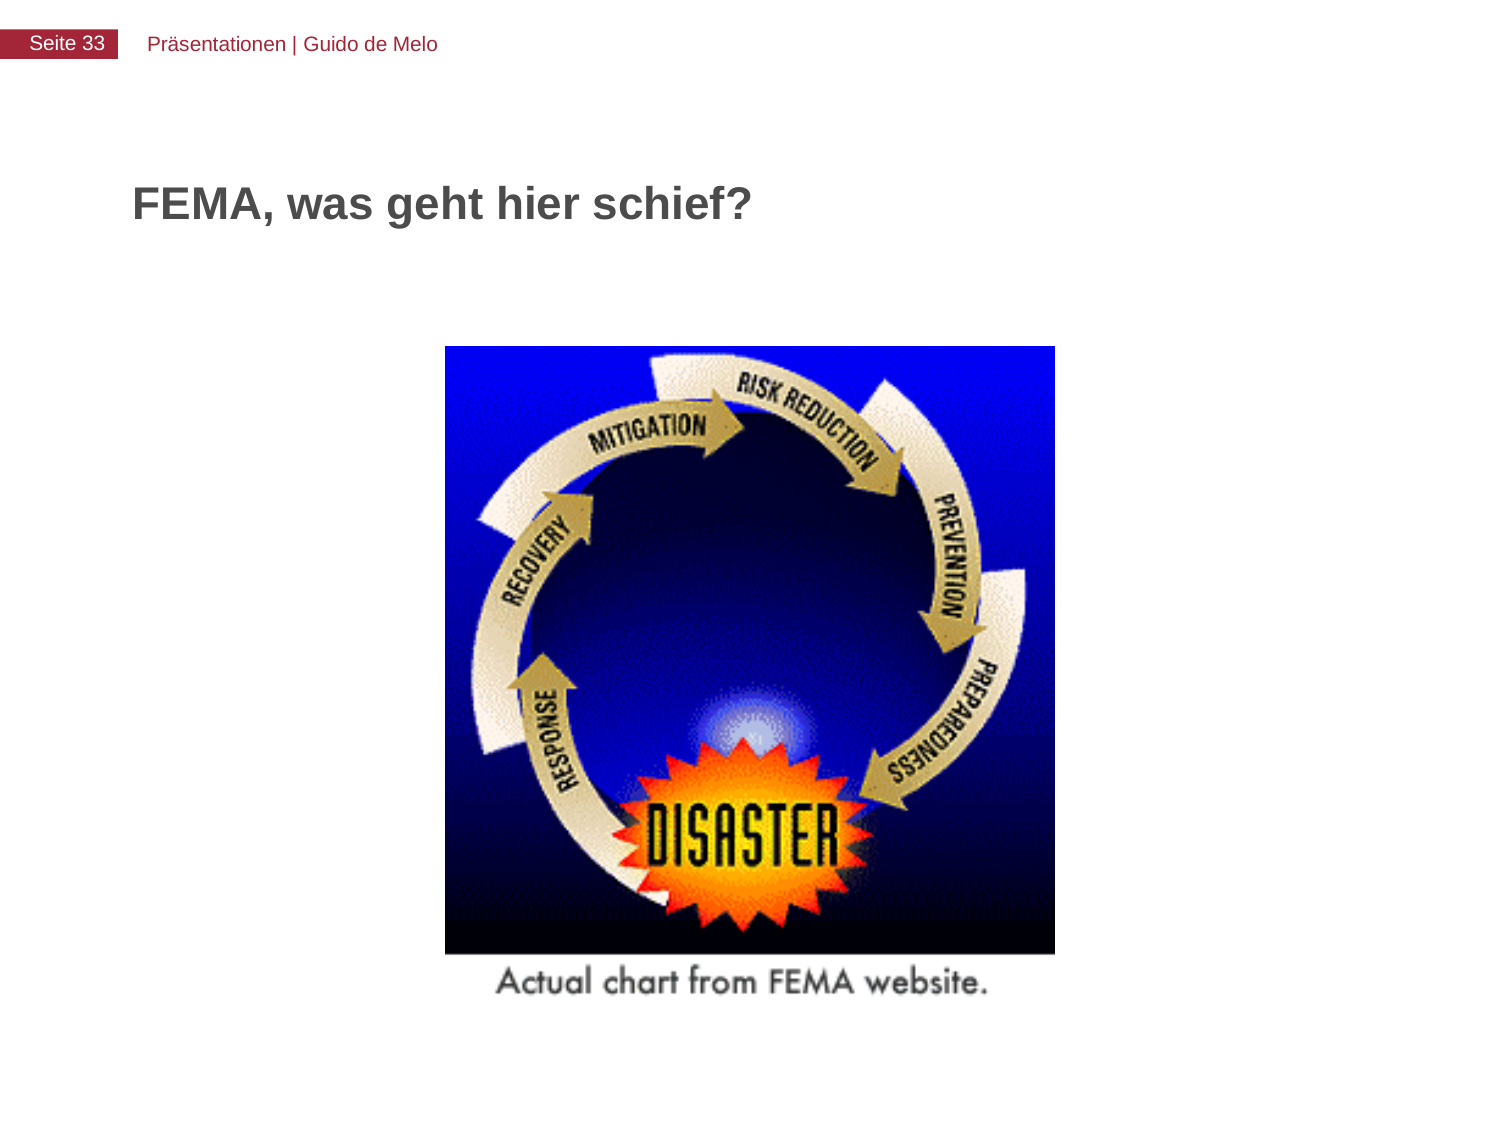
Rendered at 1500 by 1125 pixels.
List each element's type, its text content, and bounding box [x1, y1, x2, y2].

picture [445, 346, 1055, 1016]
title FEMA, was geht hier schief? [132, 149, 1413, 258]
